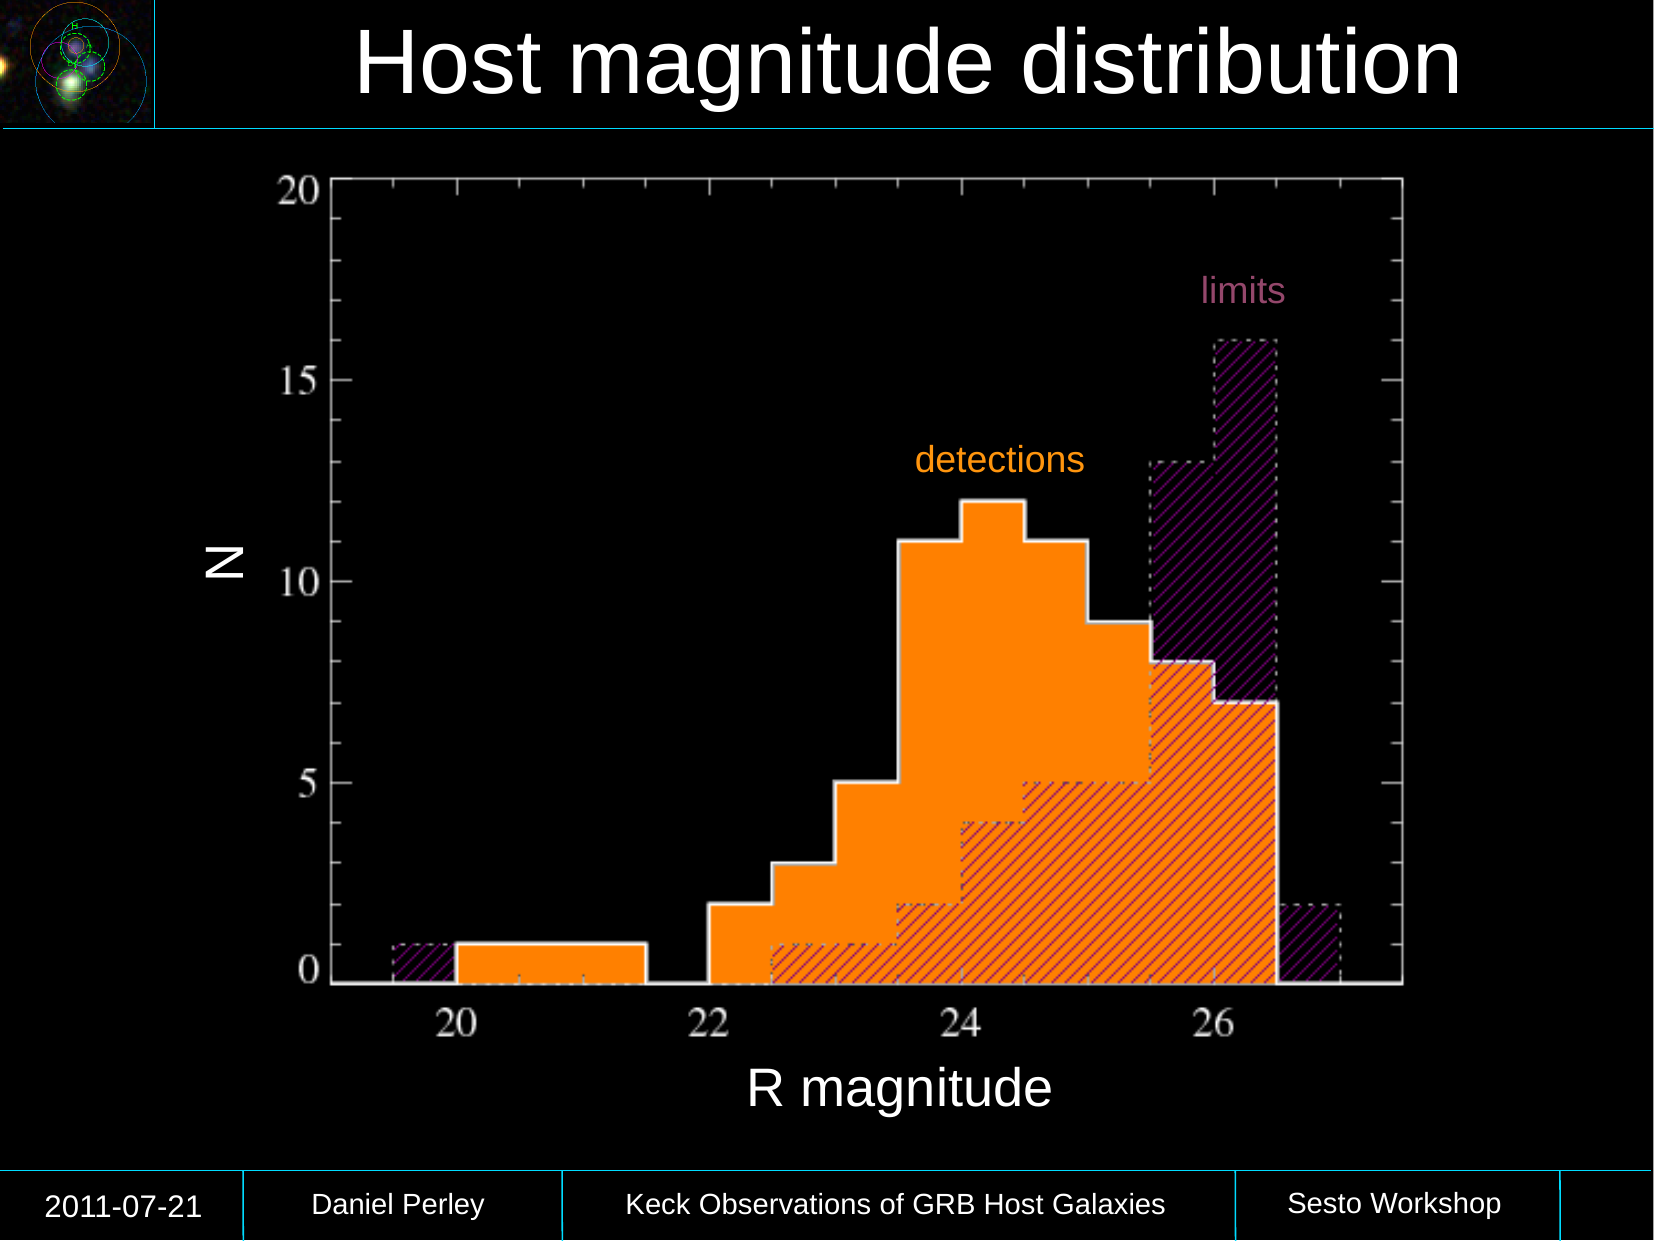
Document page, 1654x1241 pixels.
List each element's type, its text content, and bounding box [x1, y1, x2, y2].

text_box N [186, 337, 263, 788]
text_box detections [900, 430, 1126, 488]
title Host magnitude distribution [165, 10, 1654, 114]
picture [262, 167, 1413, 1048]
picture [0, 0, 151, 123]
text_box R magnitude [675, 1049, 1126, 1126]
text_box limits [1168, 262, 1319, 320]
